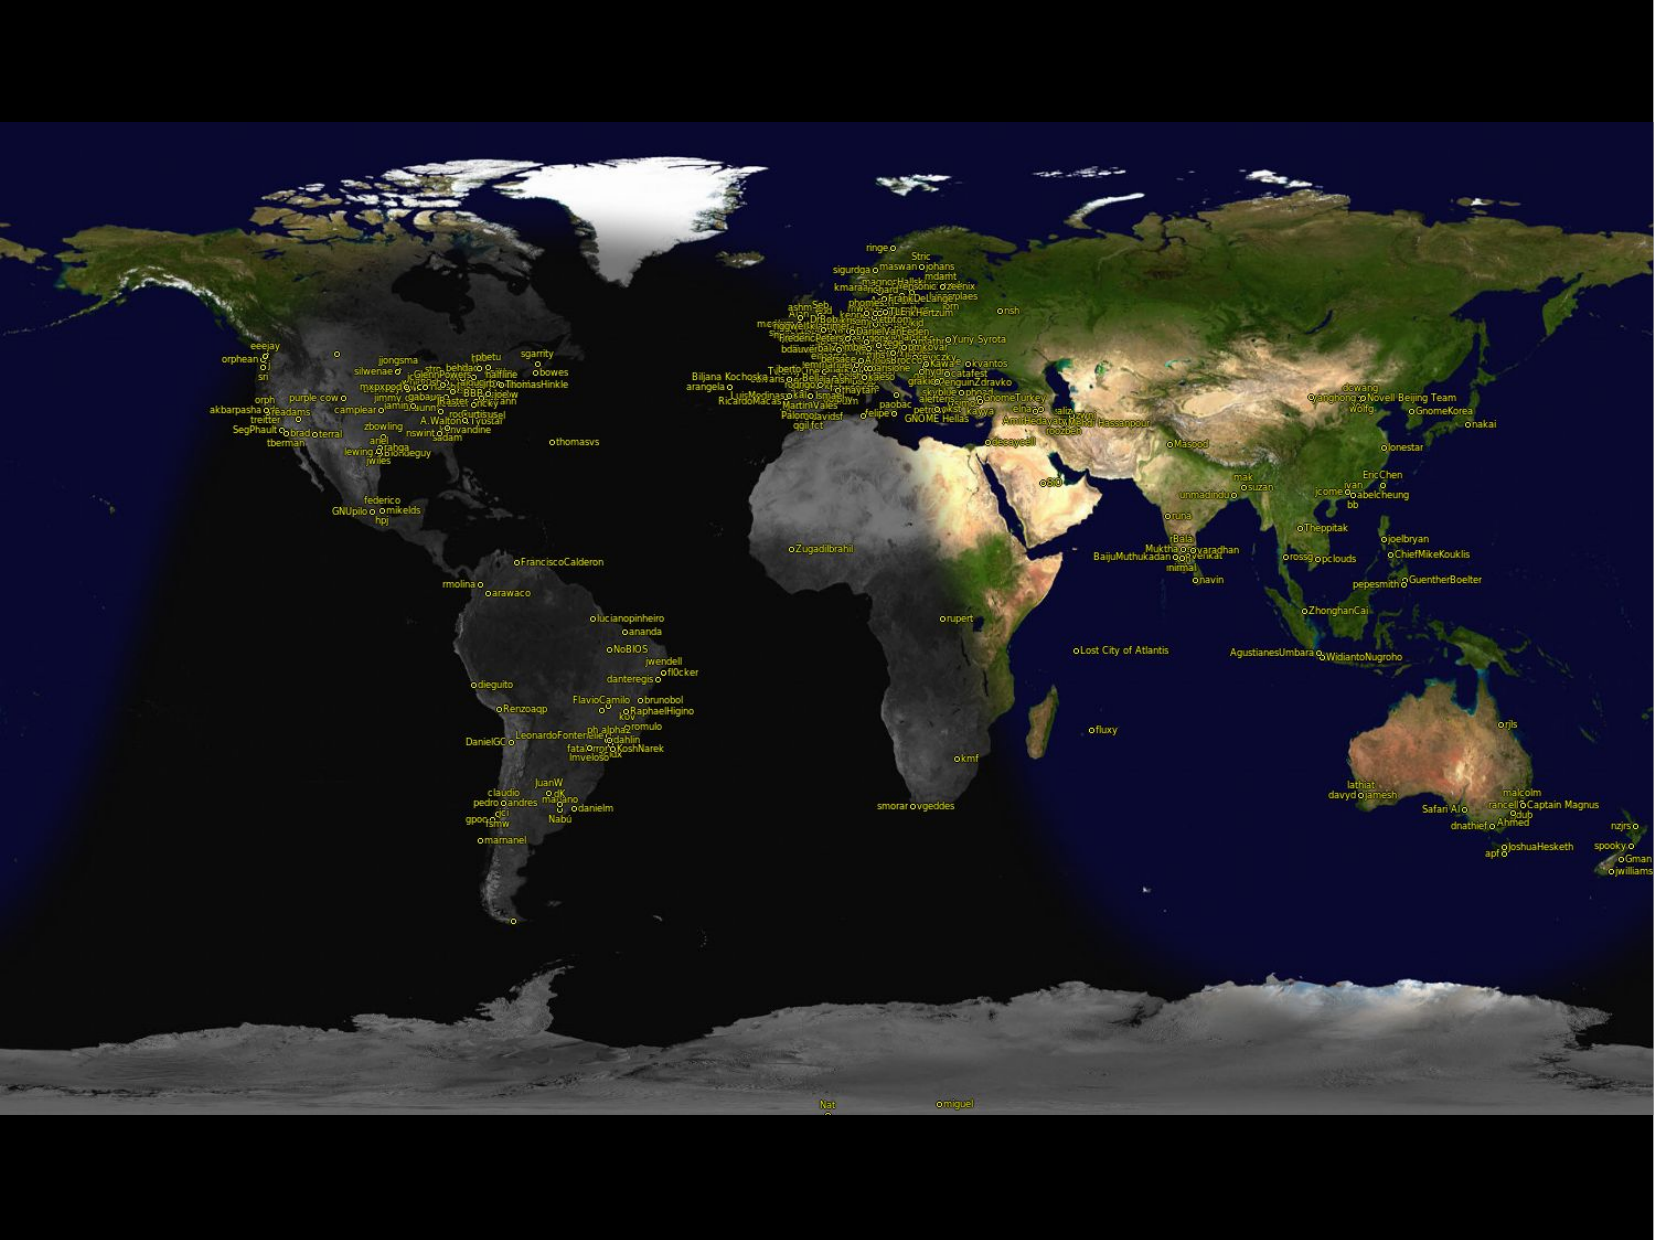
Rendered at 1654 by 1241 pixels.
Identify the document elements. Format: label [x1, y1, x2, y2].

picture [0, 122, 1654, 1115]
